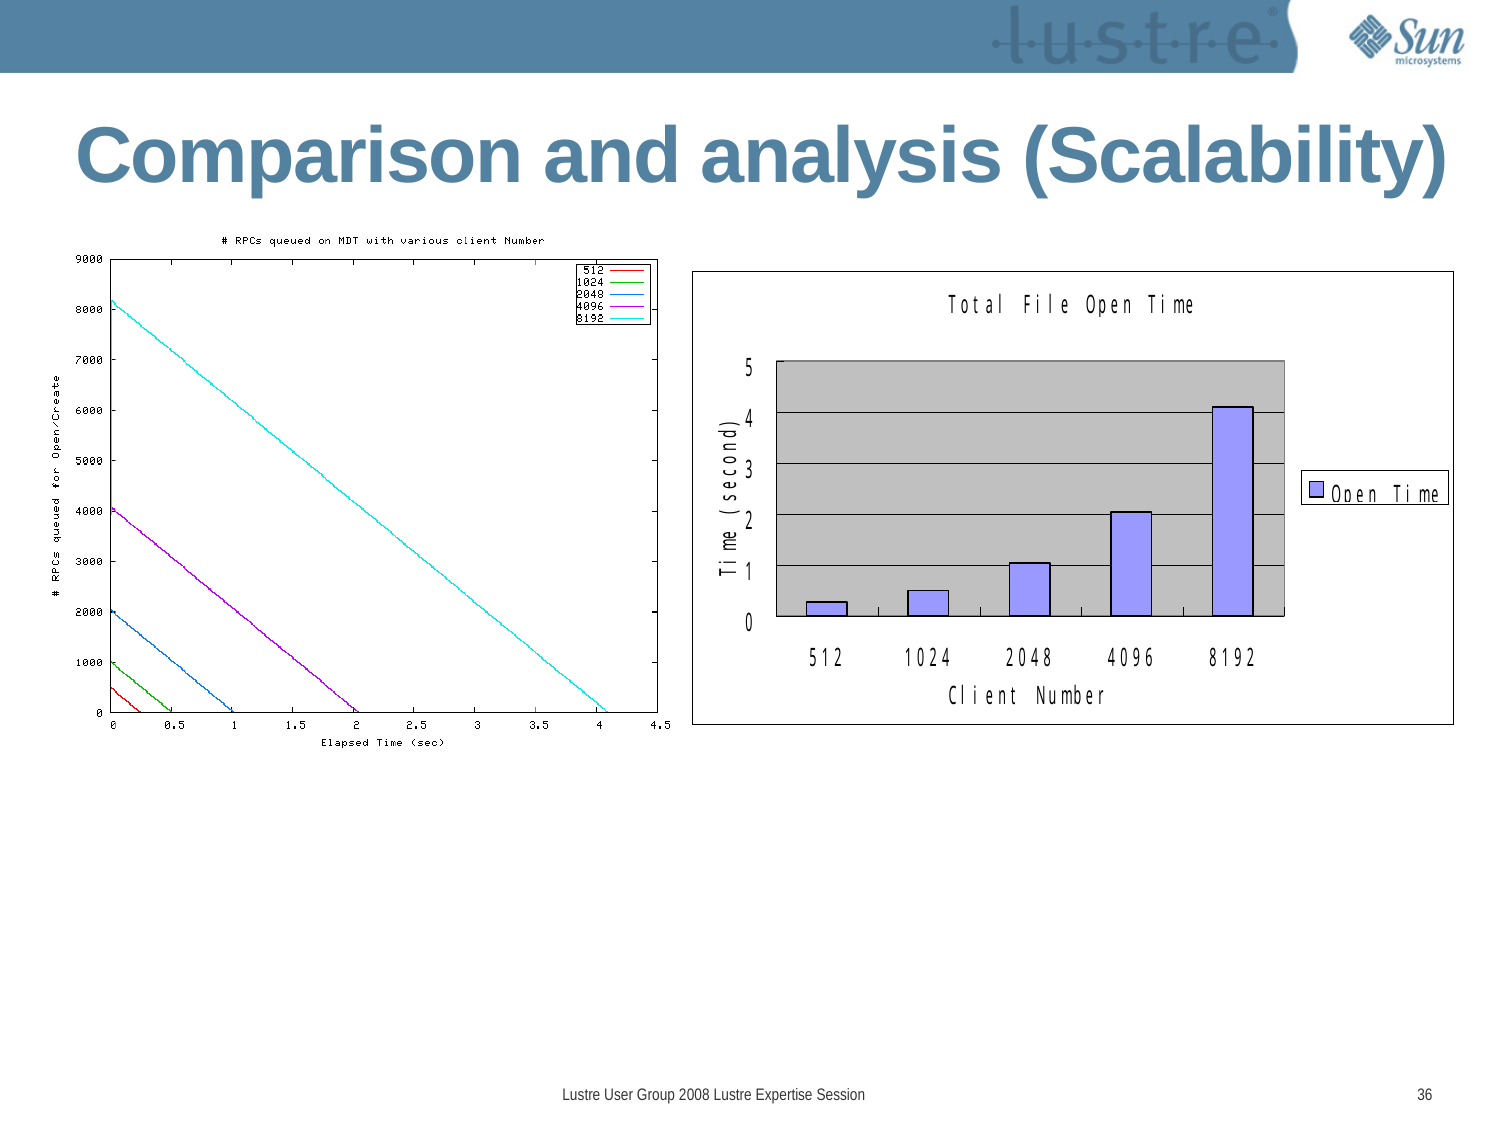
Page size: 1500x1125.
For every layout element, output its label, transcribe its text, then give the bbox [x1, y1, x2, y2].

title Comparison and analysis (Scalability) [74, 123, 1500, 227]
picture [45, 224, 676, 751]
picture [683, 262, 1463, 733]
picture [0, 0, 1500, 91]
